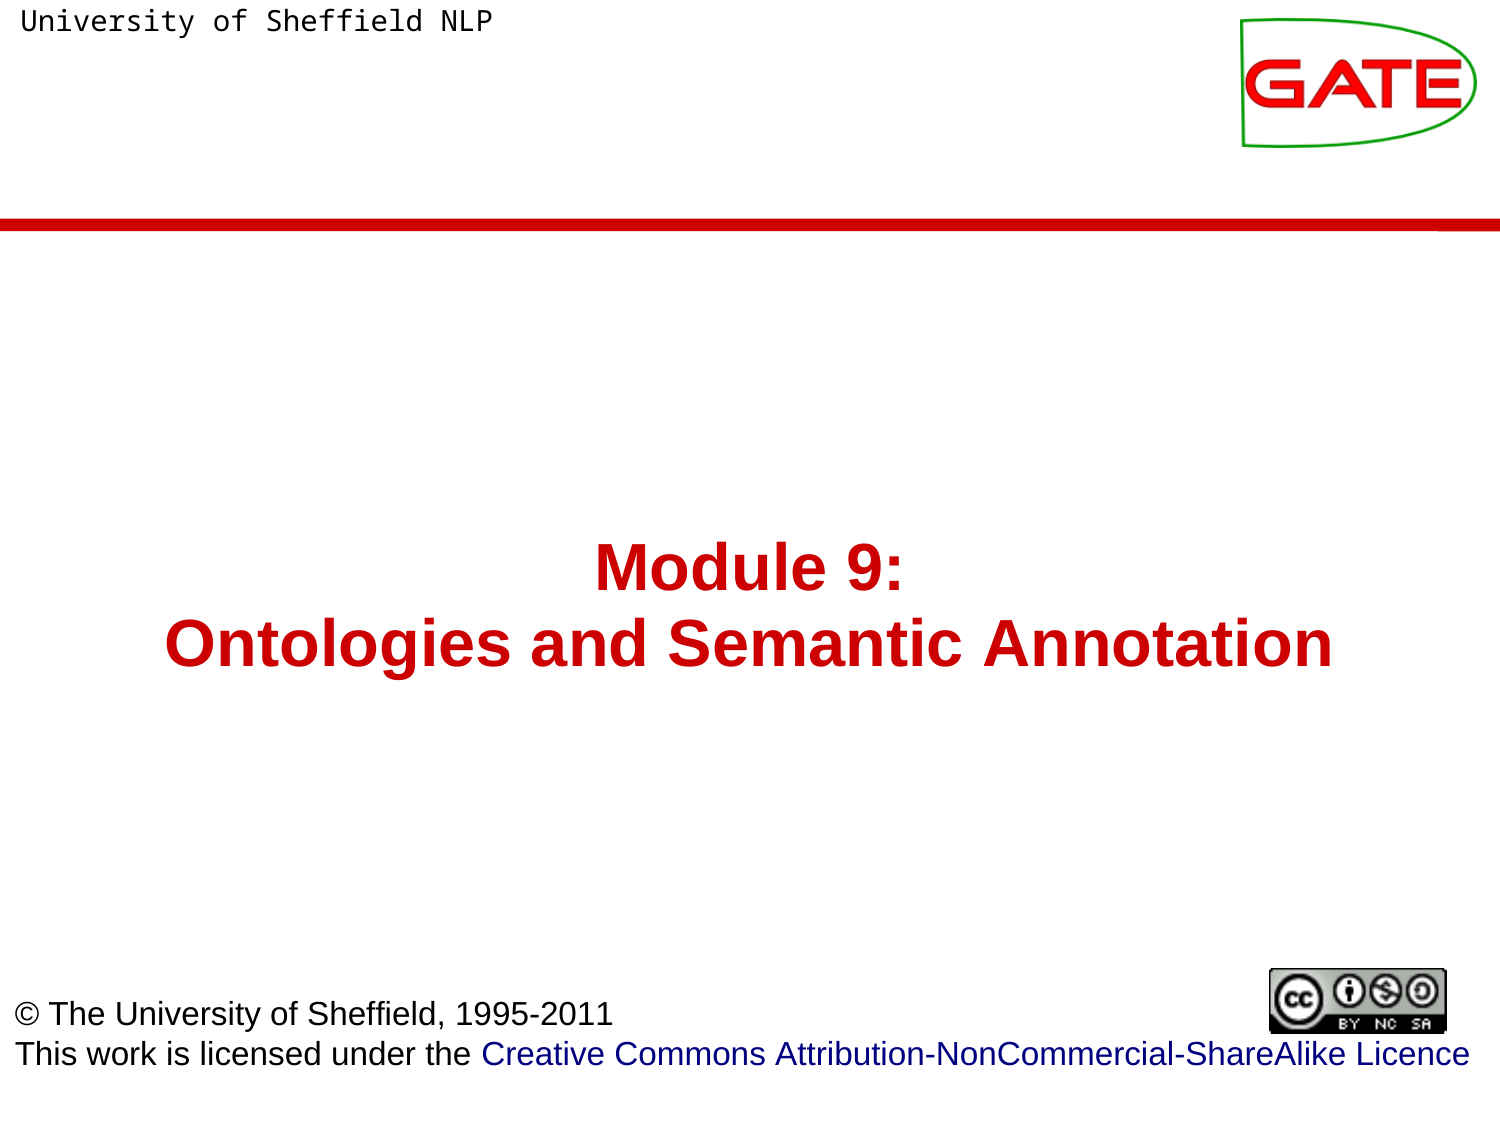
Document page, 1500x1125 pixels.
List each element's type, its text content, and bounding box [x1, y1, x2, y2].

text_box © The University of Sheffield, 1995-2011 This work is licensed under the Creative Commons Attribution-NonCommercial-ShareAlike Licence [0, 944, 1500, 1123]
title Module 9: Ontologies and Semantic Annotation [0, 486, 1500, 720]
picture [1269, 968, 1447, 1034]
picture [1240, 18, 1477, 148]
